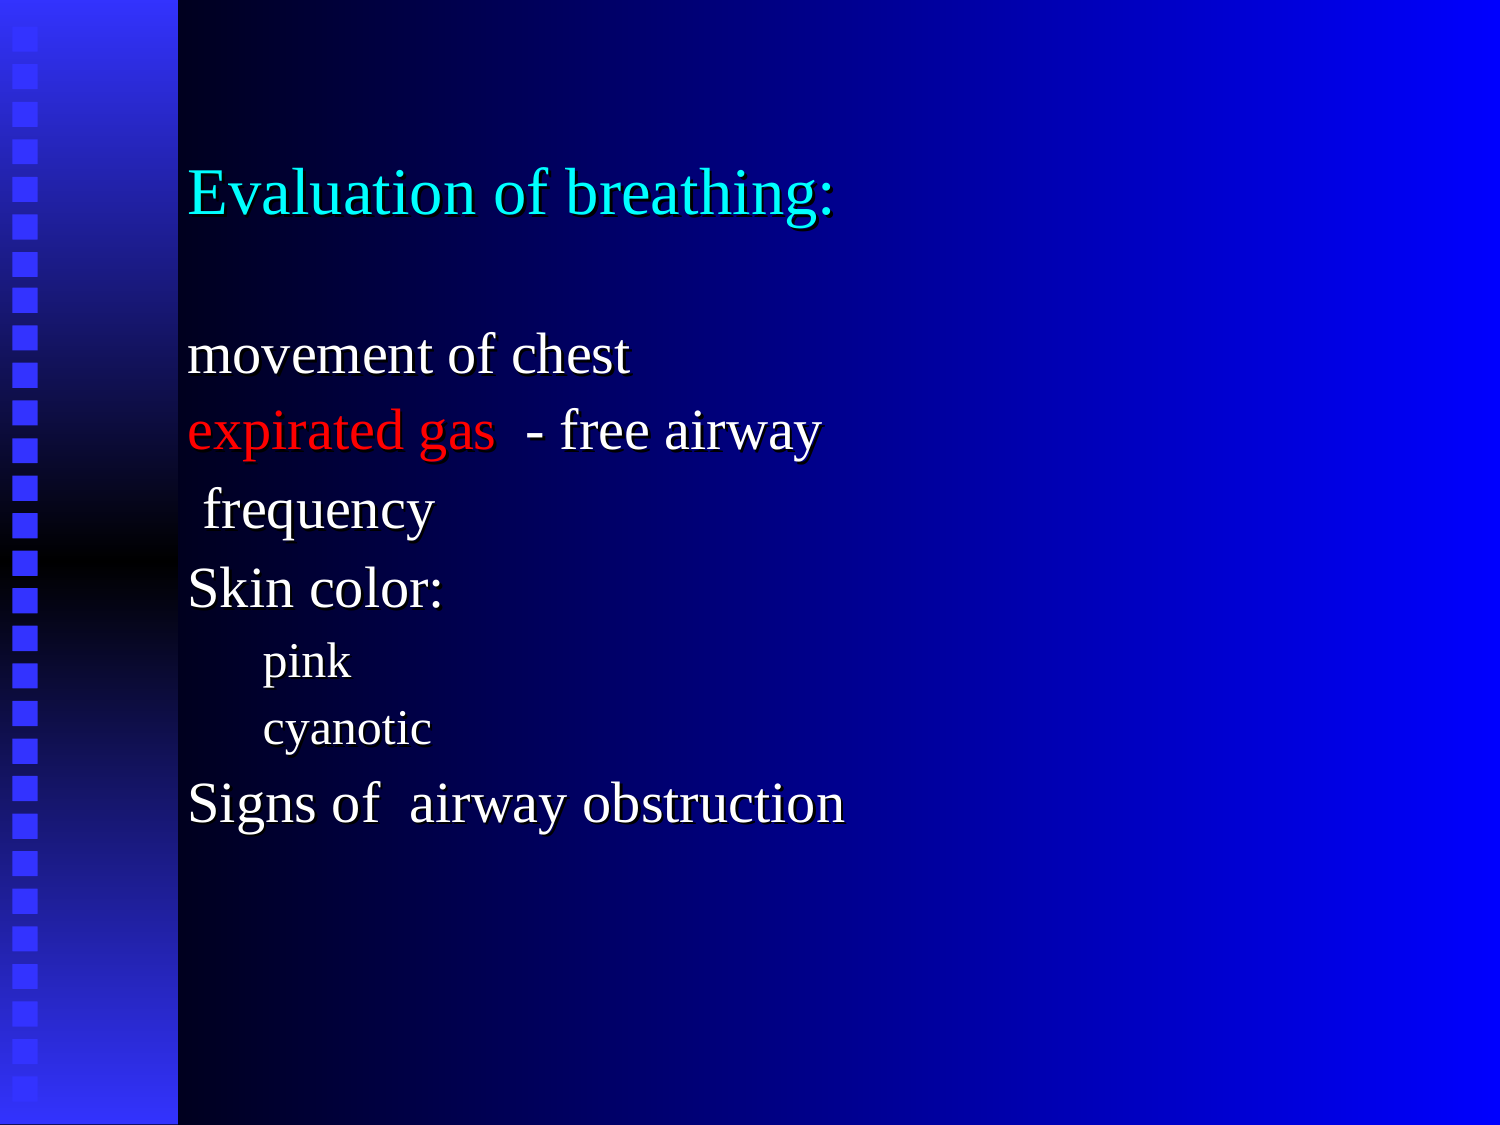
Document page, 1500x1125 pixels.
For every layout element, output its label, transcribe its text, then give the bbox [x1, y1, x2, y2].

title Evaluation of breathing: [187, 99, 1463, 288]
list movement of chest expirated gas - free airway frequency Skin color: pink cyanotic Signs of airway obstruction [187, 324, 1463, 1070]
